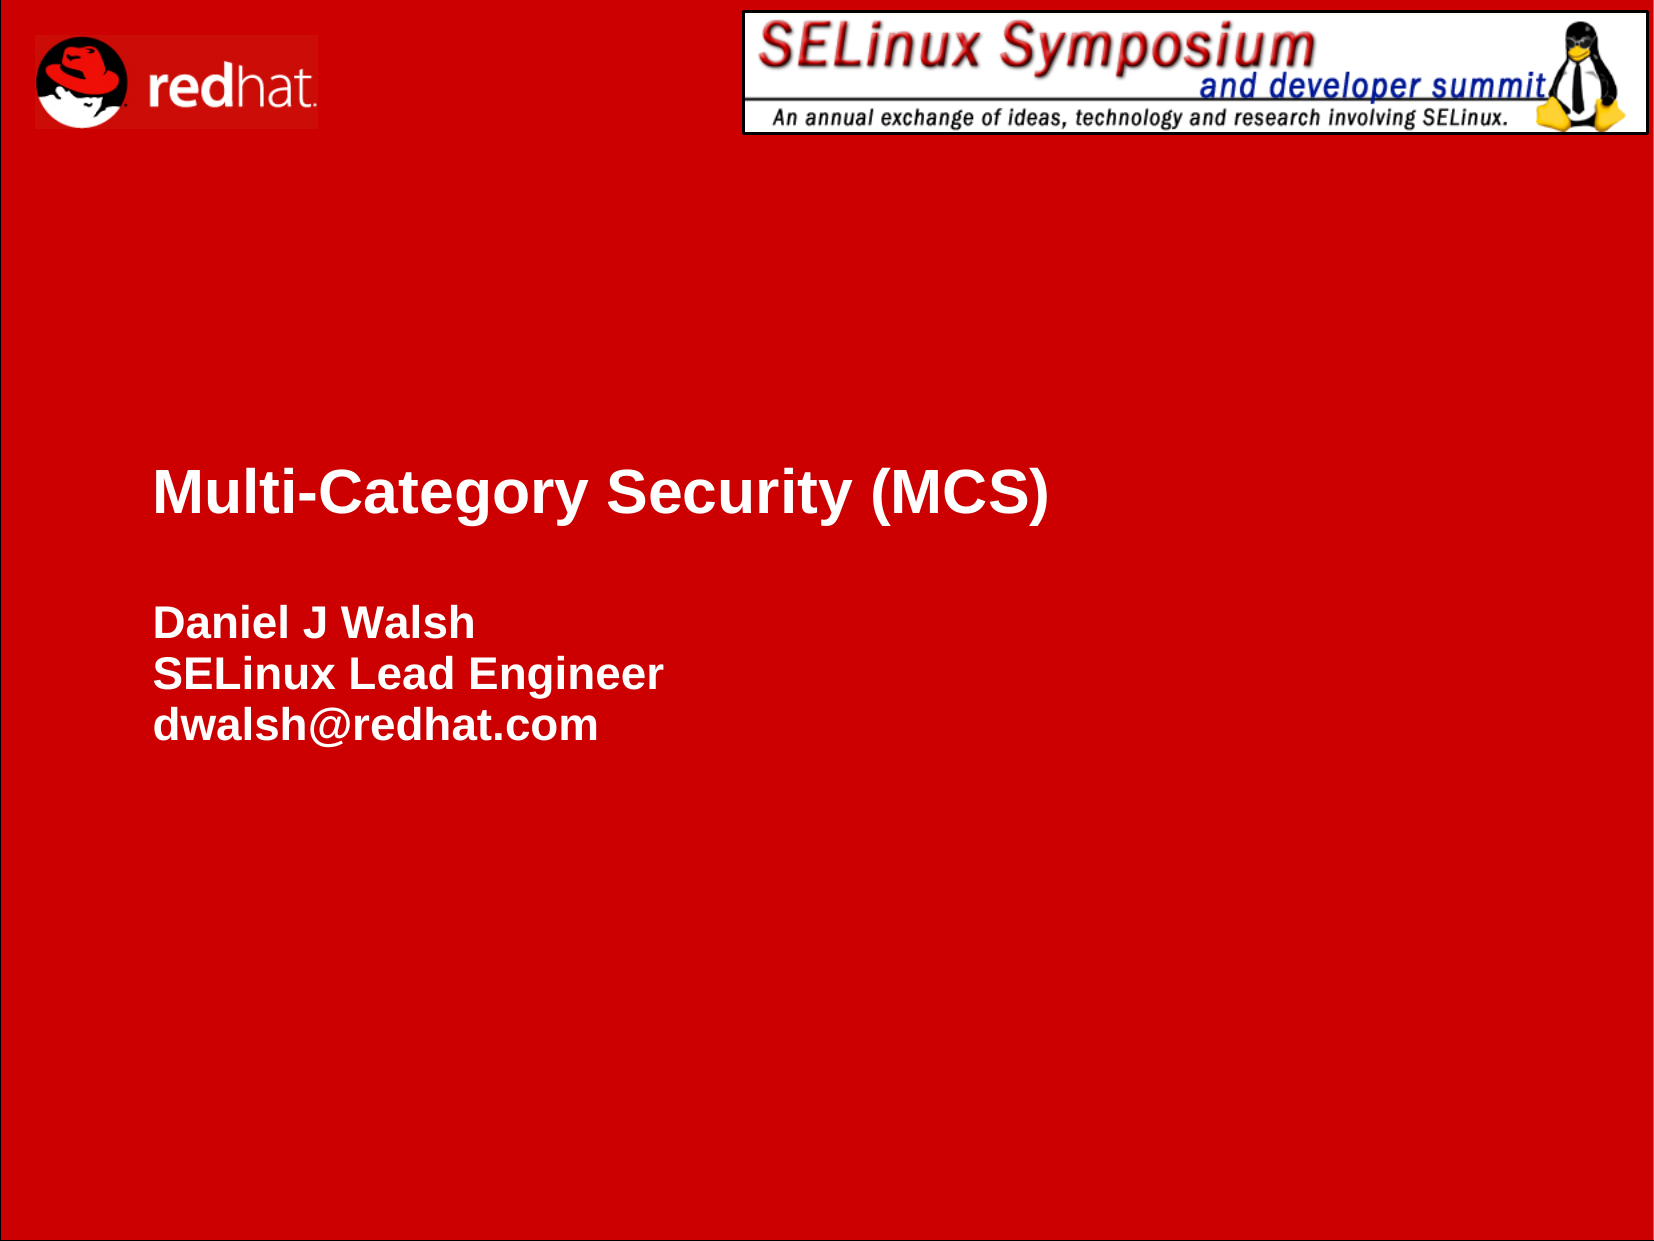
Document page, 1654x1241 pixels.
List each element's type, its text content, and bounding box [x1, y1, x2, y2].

picture [35, 35, 318, 129]
text_box Multi-Category Security (MCS) Daniel J Walsh SELinux Lead Engineer dwalsh@redhat.com [152, 457, 1336, 908]
text_box [148, 640, 474, 879]
picture [745, 13, 1646, 132]
